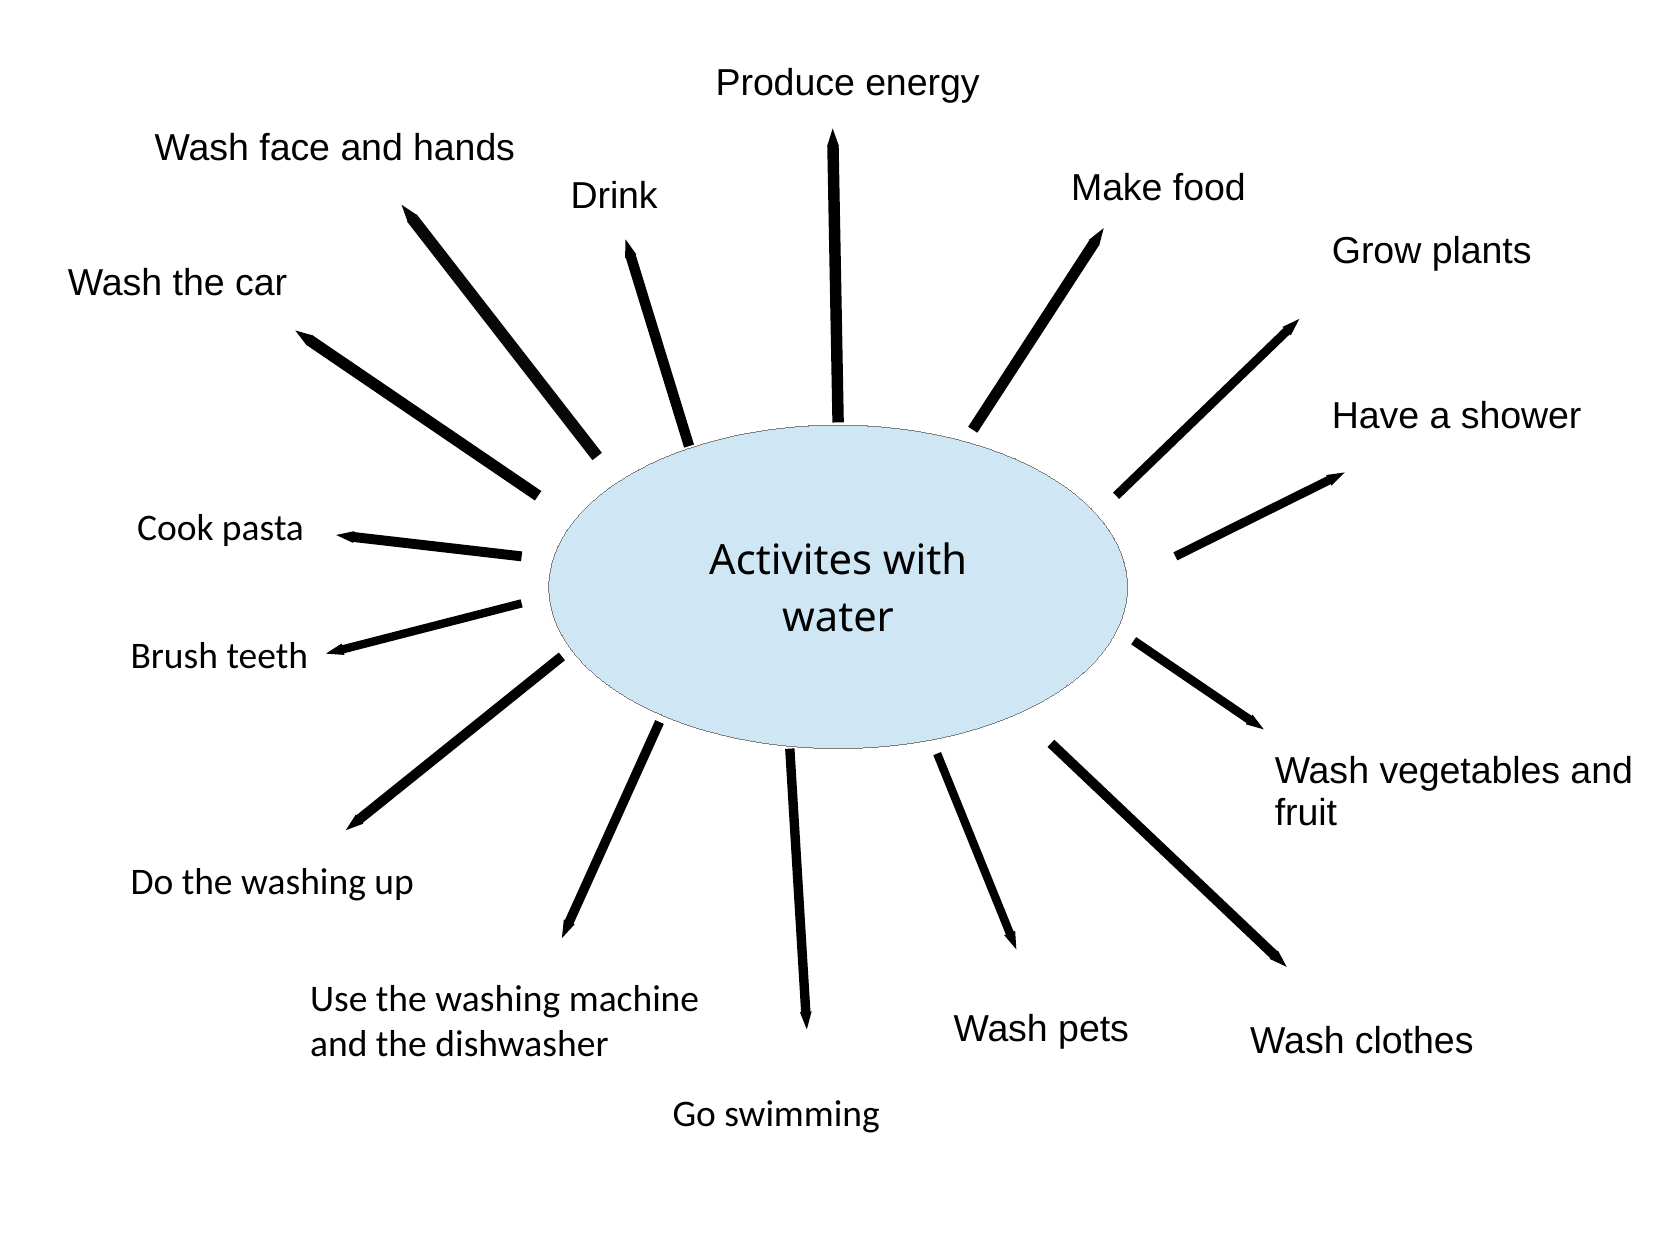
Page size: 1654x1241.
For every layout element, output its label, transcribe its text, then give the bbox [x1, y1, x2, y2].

text_box Brush teeth [115, 623, 459, 684]
text_box Wash clothes [1217, 994, 1608, 1087]
text_box Do the washing up [115, 849, 526, 910]
text_box Drink [538, 149, 728, 245]
text_box Make food [1038, 141, 1287, 235]
text_box Produce energy [683, 36, 1109, 129]
text_box Have a shower [1299, 369, 1654, 476]
text_box Cook pasta [122, 495, 402, 557]
text_box Wash the car [35, 236, 346, 331]
text_box Go swimming [648, 1081, 1039, 1142]
text_box Wash vegetables and fruit [1242, 724, 1654, 859]
text_box Activites with water [548, 425, 1128, 749]
text_box Wash face and hands [122, 101, 642, 194]
text_box Wash pets [921, 982, 1181, 1117]
text_box Use the washing machine and the dishwasher [295, 966, 754, 1073]
text_box Grow plants [1299, 204, 1654, 298]
